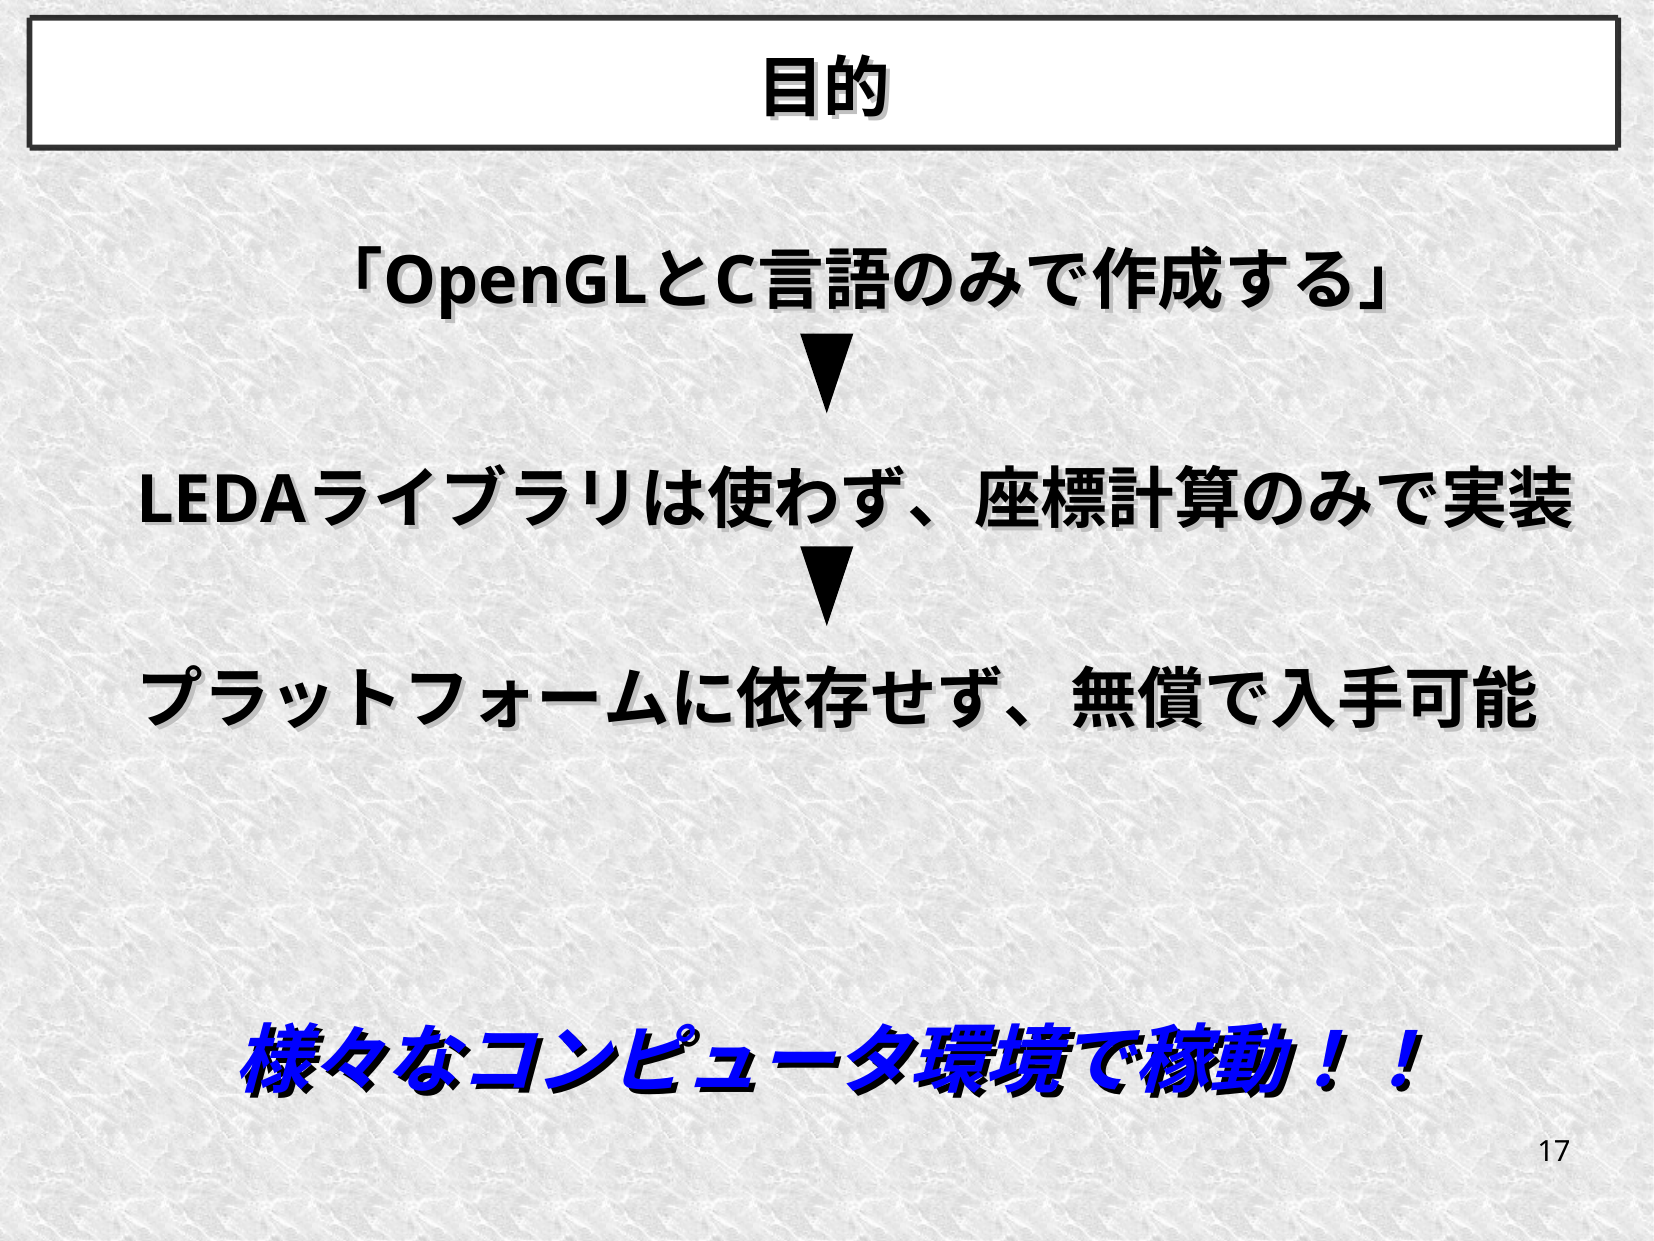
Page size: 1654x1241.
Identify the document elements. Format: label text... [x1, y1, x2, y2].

picture [0, 0, 1654, 1241]
text_box 目的 [29, 17, 1619, 148]
text_box LEDAライブラリは使わず、座標計算のみで実装 [121, 437, 1533, 526]
text_box プラットフォームに依存せず、無償で入手可能 [121, 637, 1533, 727]
text_box 「OpenGLとC言語のみで作成する」 [301, 218, 1352, 307]
text_box 様々なコンピュータ環境で稼動！！ [219, 992, 1434, 1090]
